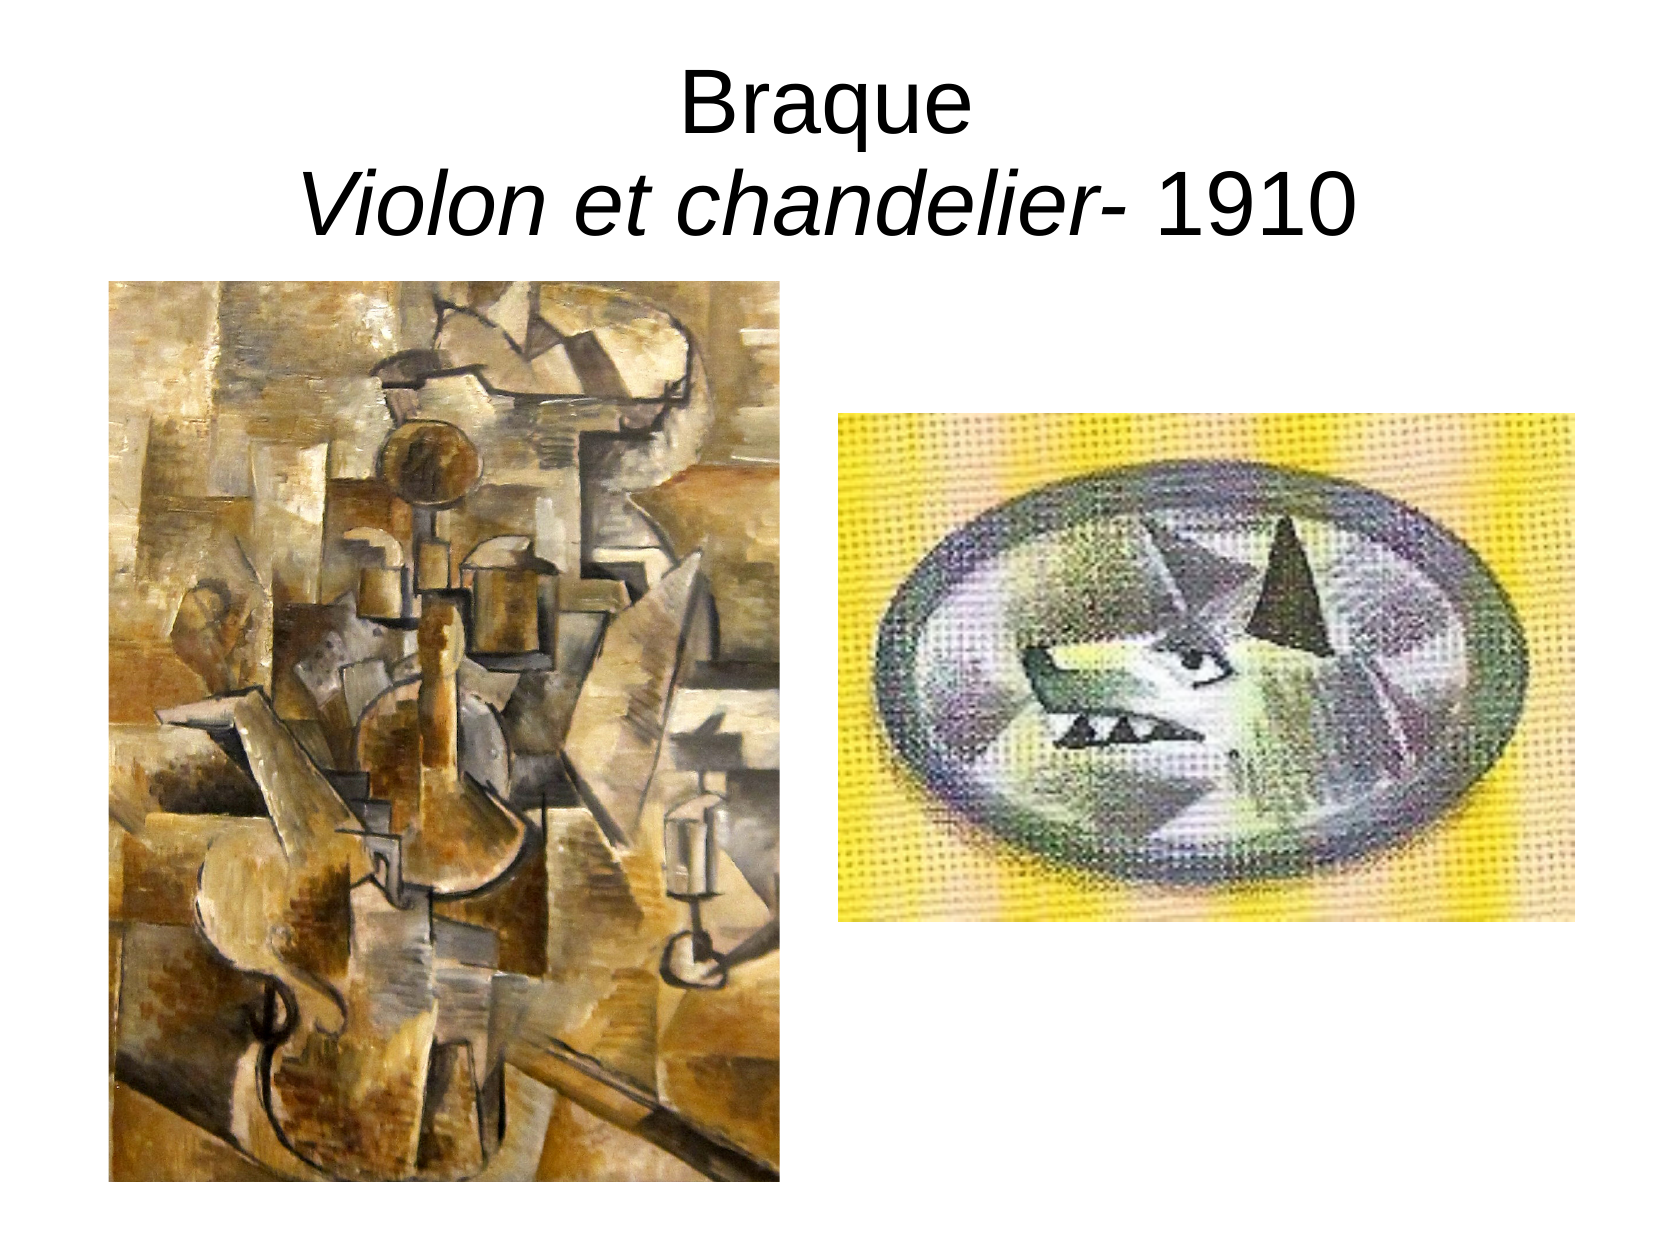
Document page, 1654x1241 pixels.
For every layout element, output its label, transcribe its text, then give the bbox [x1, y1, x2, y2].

picture [838, 413, 1575, 922]
picture [108, 281, 780, 1182]
title Braque Violon et chandelier- 1910 [82, 49, 1571, 257]
